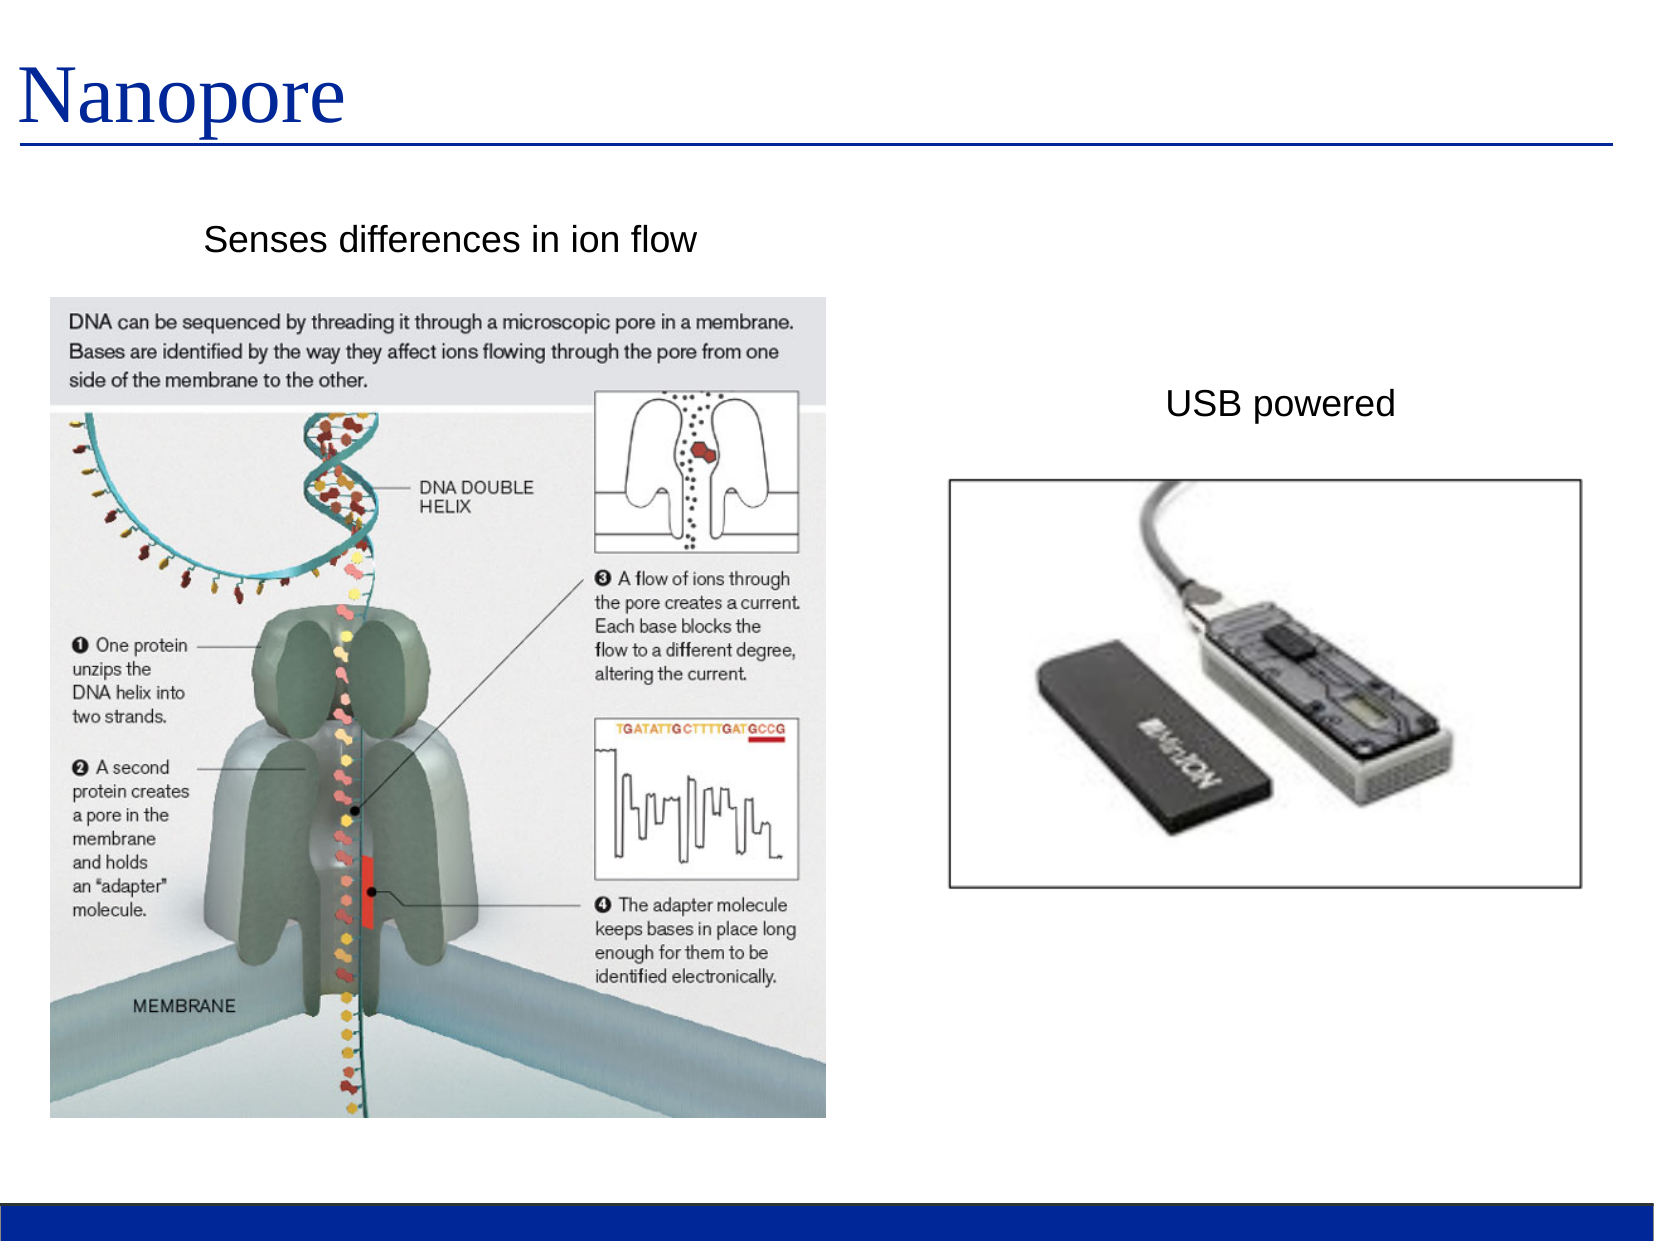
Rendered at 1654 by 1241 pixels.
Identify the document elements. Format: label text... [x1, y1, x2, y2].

title Nanopore [17, 0, 1589, 198]
picture [50, 297, 826, 1118]
text_box USB powered [1150, 375, 1412, 432]
picture [937, 470, 1597, 901]
text_box Senses differences in ion flow [188, 211, 713, 269]
